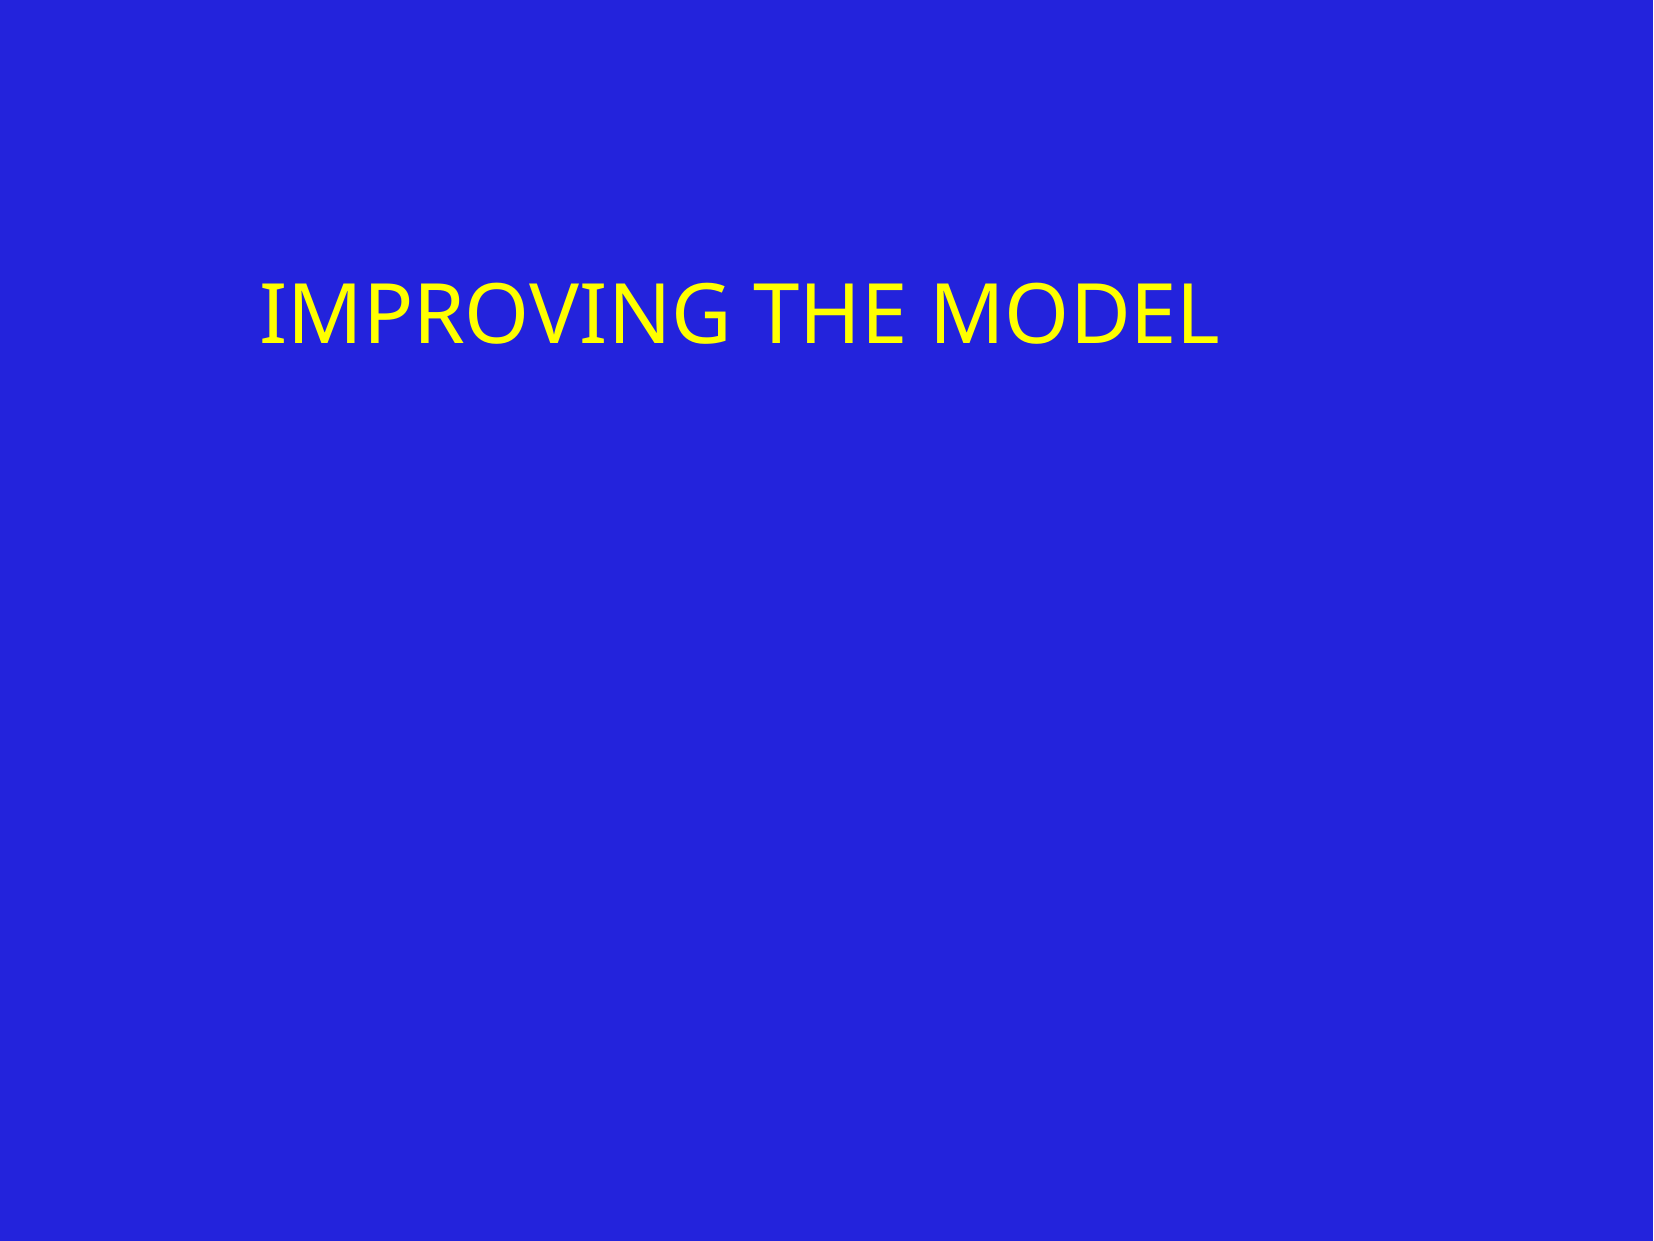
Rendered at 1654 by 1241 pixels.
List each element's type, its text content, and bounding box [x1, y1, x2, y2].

title IMPROVING THE MODEL [214, 252, 1620, 500]
